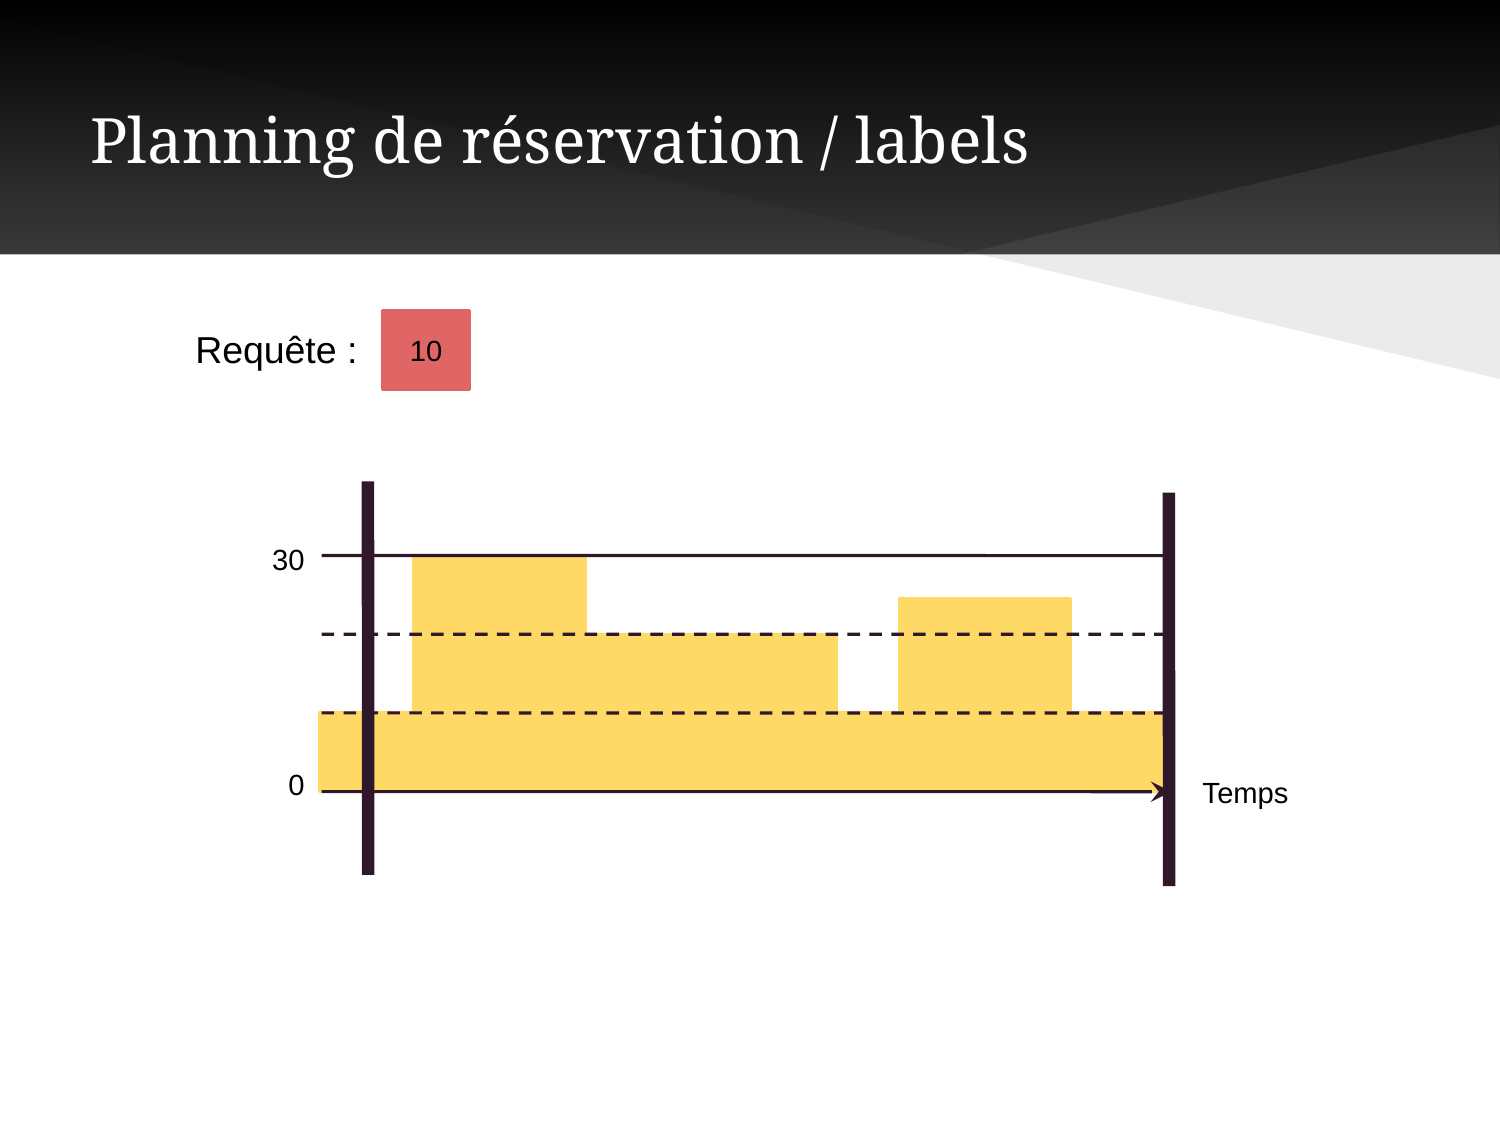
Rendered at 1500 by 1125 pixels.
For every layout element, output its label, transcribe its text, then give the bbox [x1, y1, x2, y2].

text_box [319, 712, 361, 792]
title Planning de réservation / labels [75, 45, 1425, 233]
text_box Requête : [180, 310, 1005, 398]
text_box 30 [211, 526, 320, 584]
text_box [375, 558, 1162, 792]
text_box 0 [211, 751, 320, 809]
text_box 10 [382, 310, 470, 390]
text_box Temps [1187, 759, 1320, 801]
